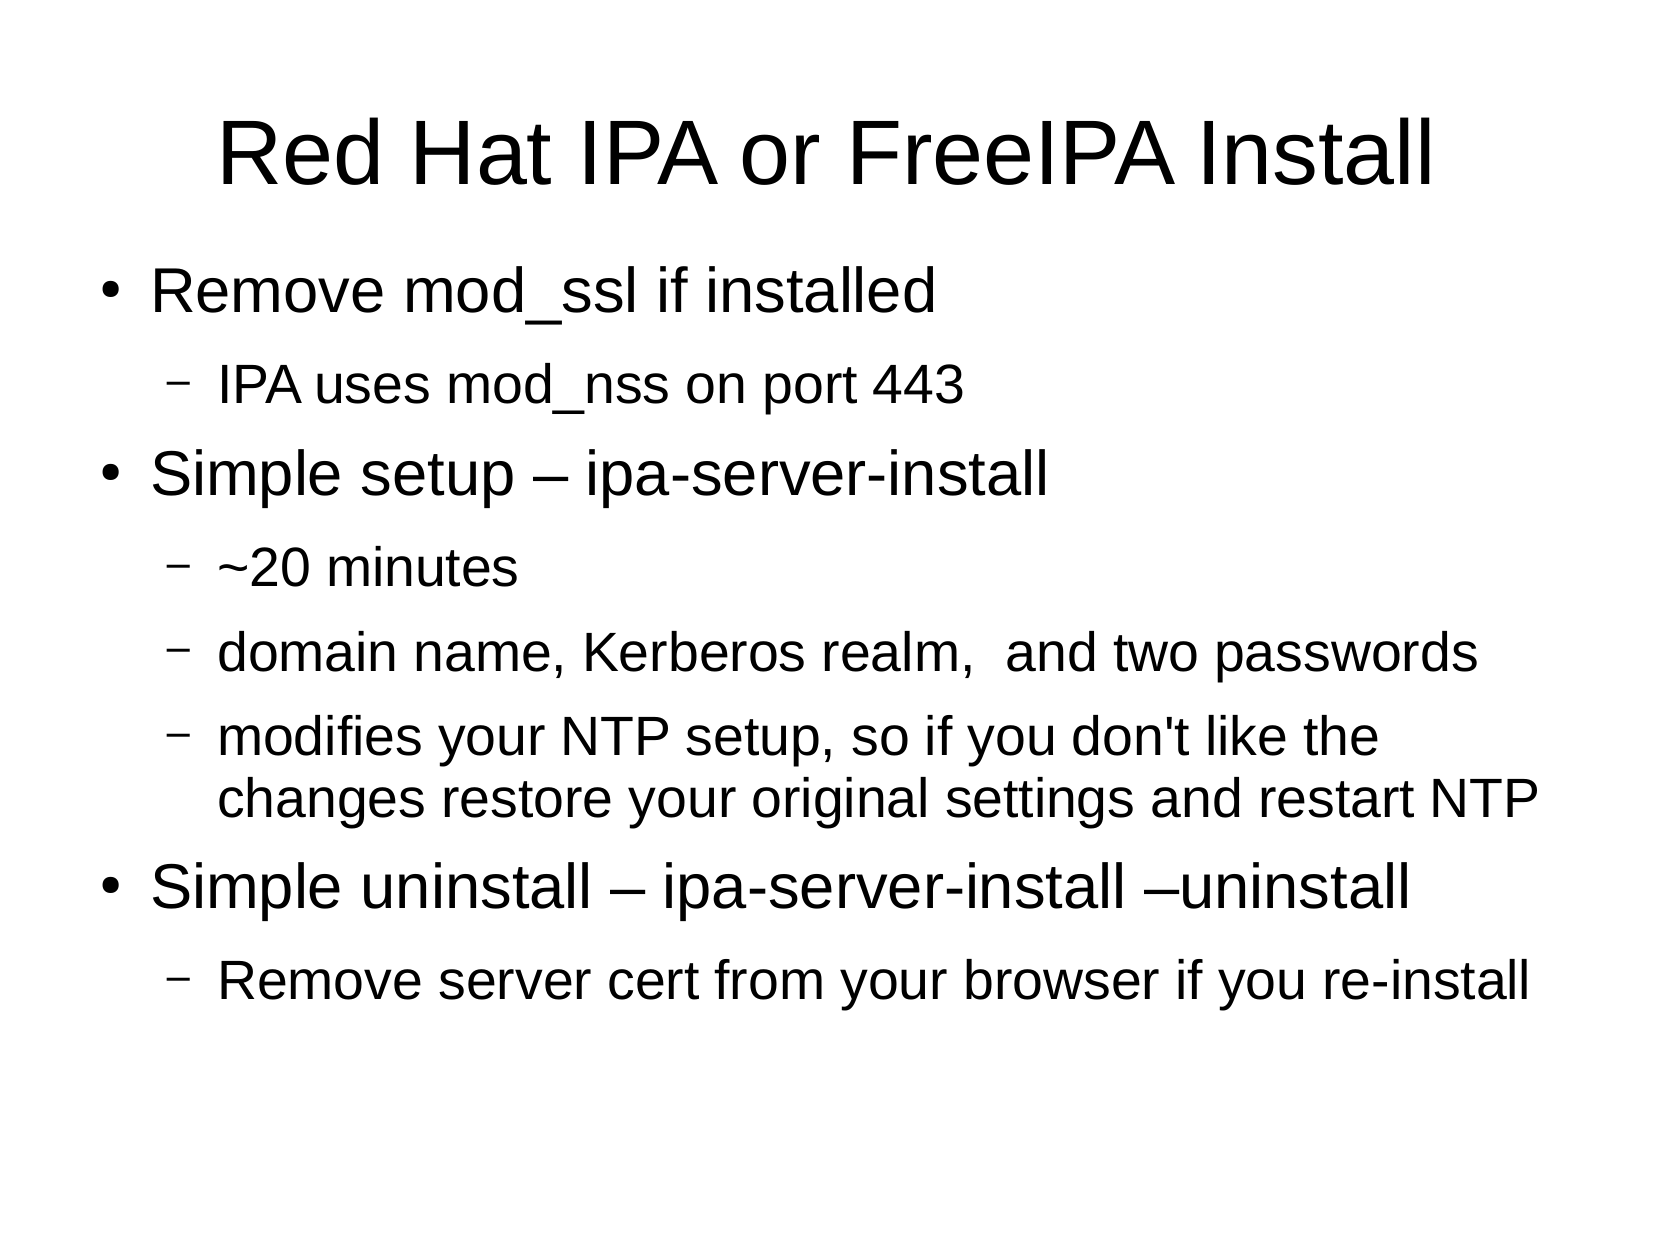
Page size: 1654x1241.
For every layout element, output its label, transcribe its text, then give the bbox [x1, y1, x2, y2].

title Red Hat IPA or FreeIPA Install [82, 49, 1571, 255]
list Remove mod_ssl if installed IPA uses mod_nss on port 443 Simple setup – ipa-server-install ~20 minutes domain name, Kerberos realm, and two passwords modifies your NTP setup, so if you don't like the changes restore your original settings and restart NTP Simple uninstall – ipa-server-install –uninstall Remove server cert from your browser if you re-install [82, 255, 1571, 1096]
